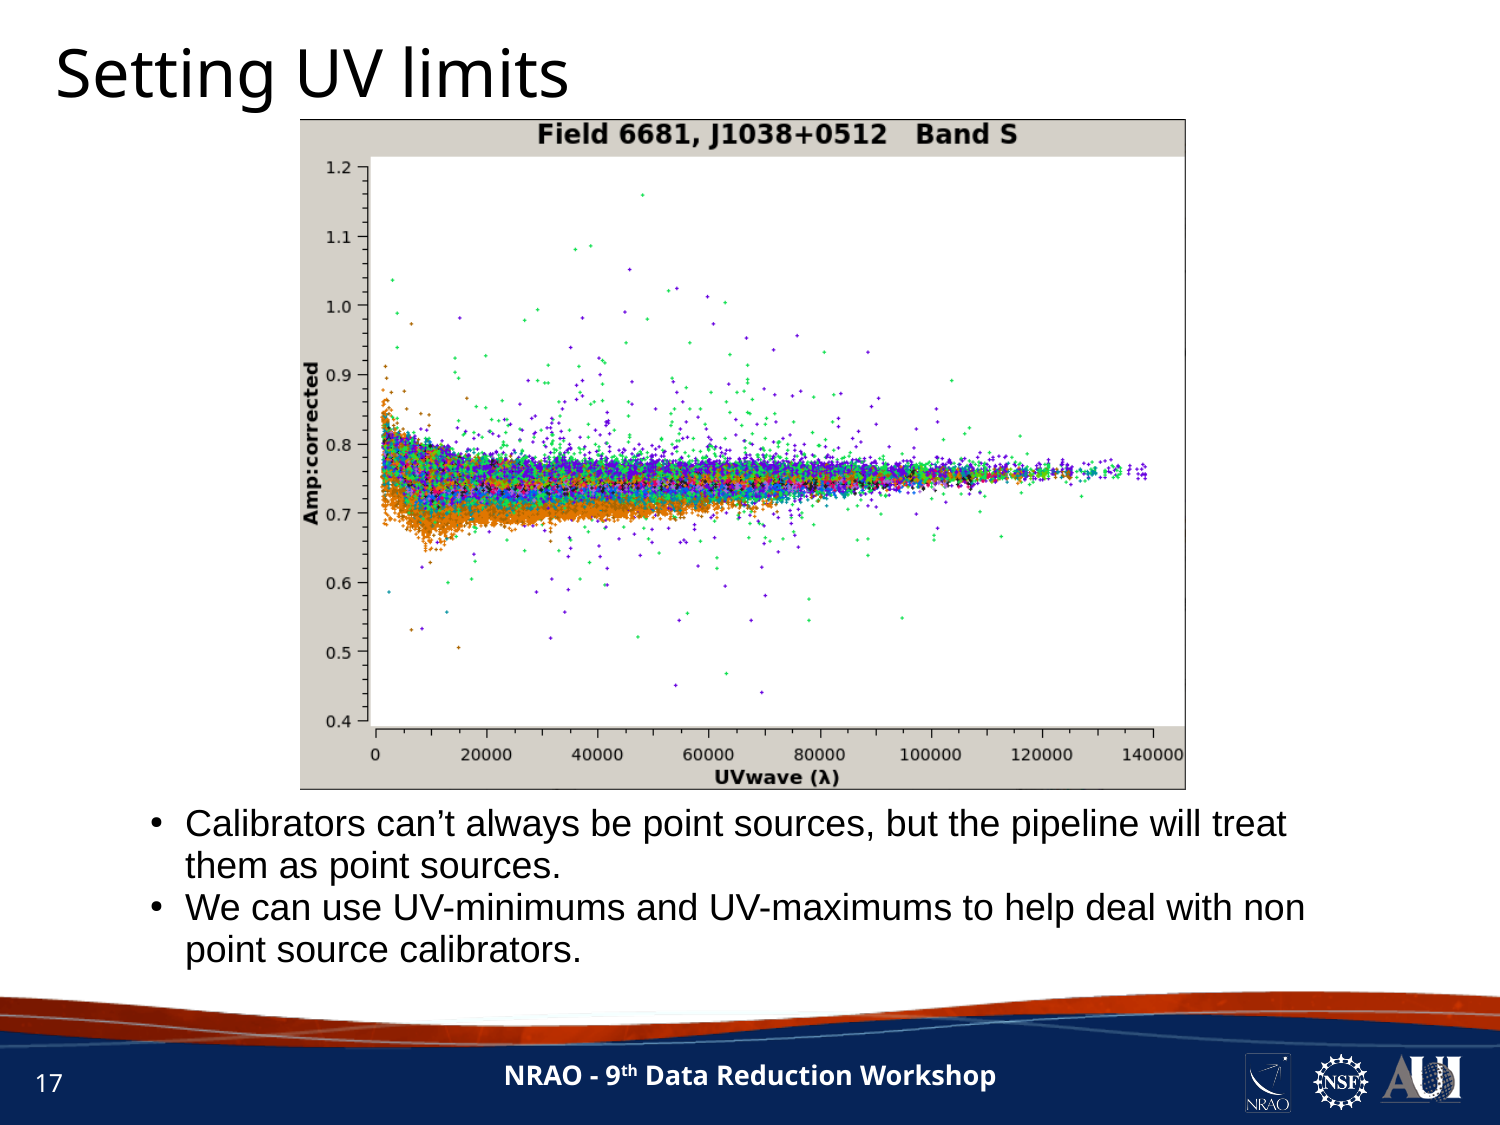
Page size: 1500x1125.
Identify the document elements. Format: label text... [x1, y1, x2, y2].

list [86, 76, 1500, 163]
text_box Calibrators can’t always be point sources, but the pipeline will treat them as point sources. We can use UV-minimums and UV-maximums to help deal with non point source calibrators. [135, 795, 1336, 991]
picture [300, 163, 1186, 790]
list Setting UV limits [41, 23, 1458, 103]
picture [0, 981, 1500, 1109]
